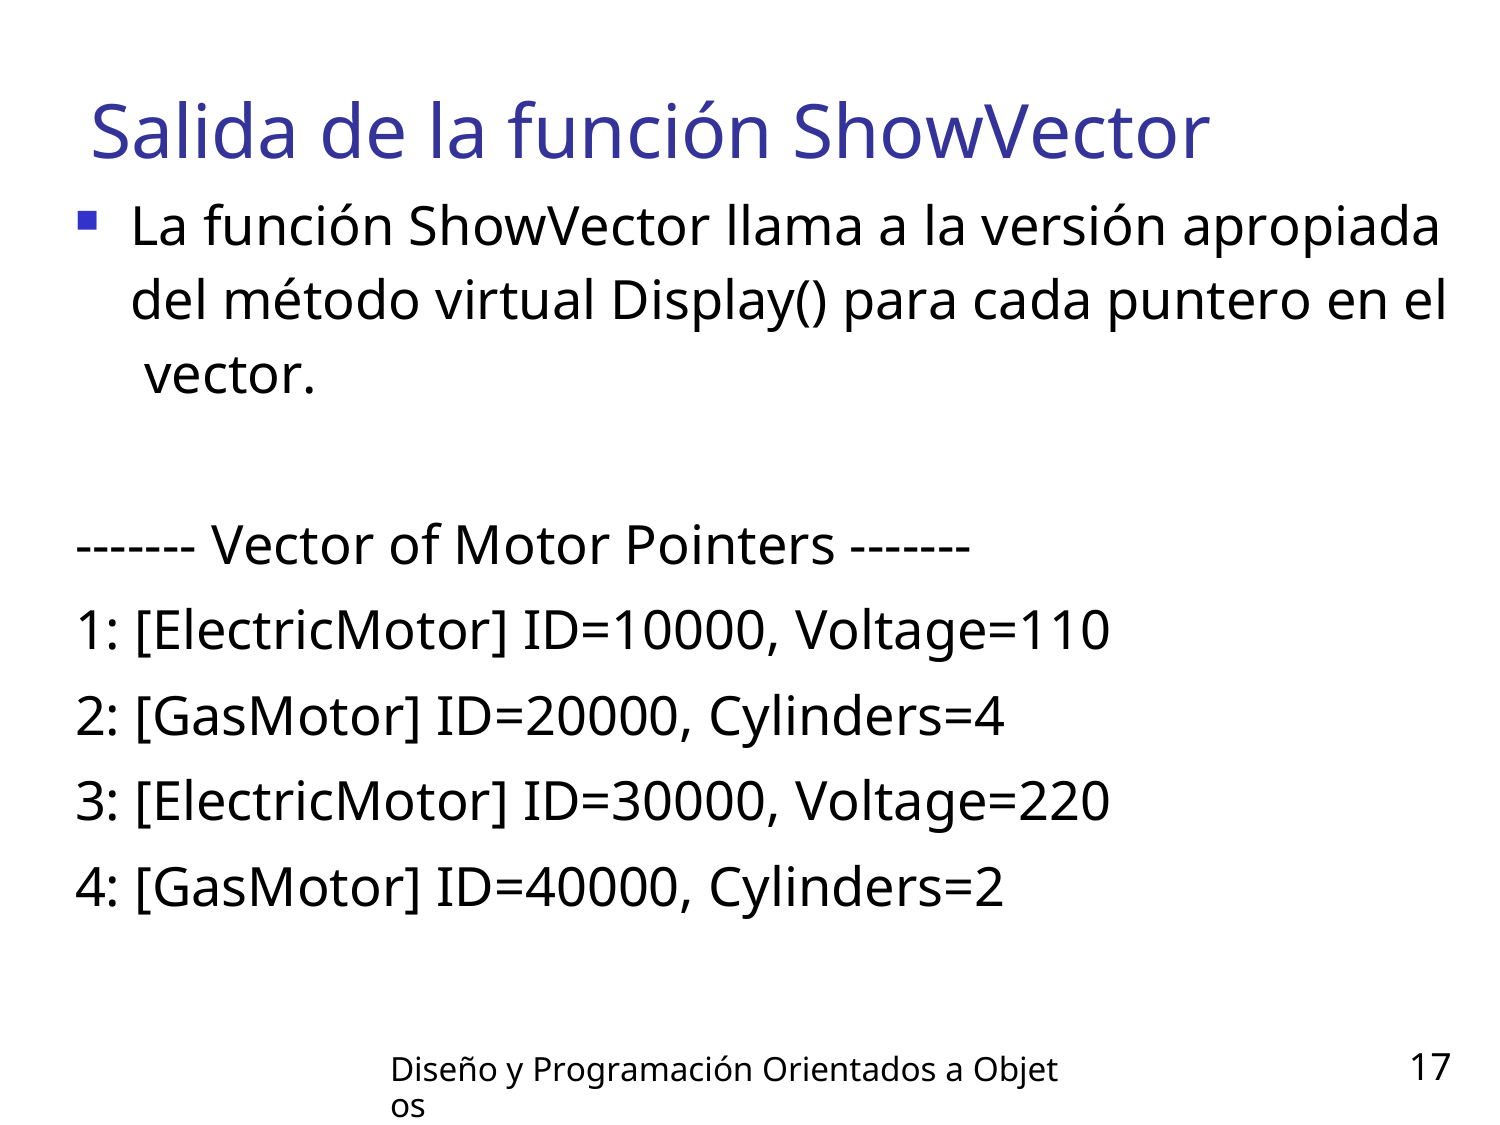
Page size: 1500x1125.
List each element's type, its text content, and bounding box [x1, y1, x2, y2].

title Salida de la función ShowVector [75, 10, 1466, 188]
list La función ShowVector llama a la versión apropiada del método virtual Display() para cada puntero en el vector. ------- Vector of Motor Pointers ------- 1: [ElectricMotor] ID=10000, Voltage=110 2: [GasMotor] ID=20000, Cylinders=4 3: [ElectricMotor] ID=30000, Voltage=220 4: [GasMotor] ID=40000, Cylinders=2 [75, 187, 1462, 1013]
